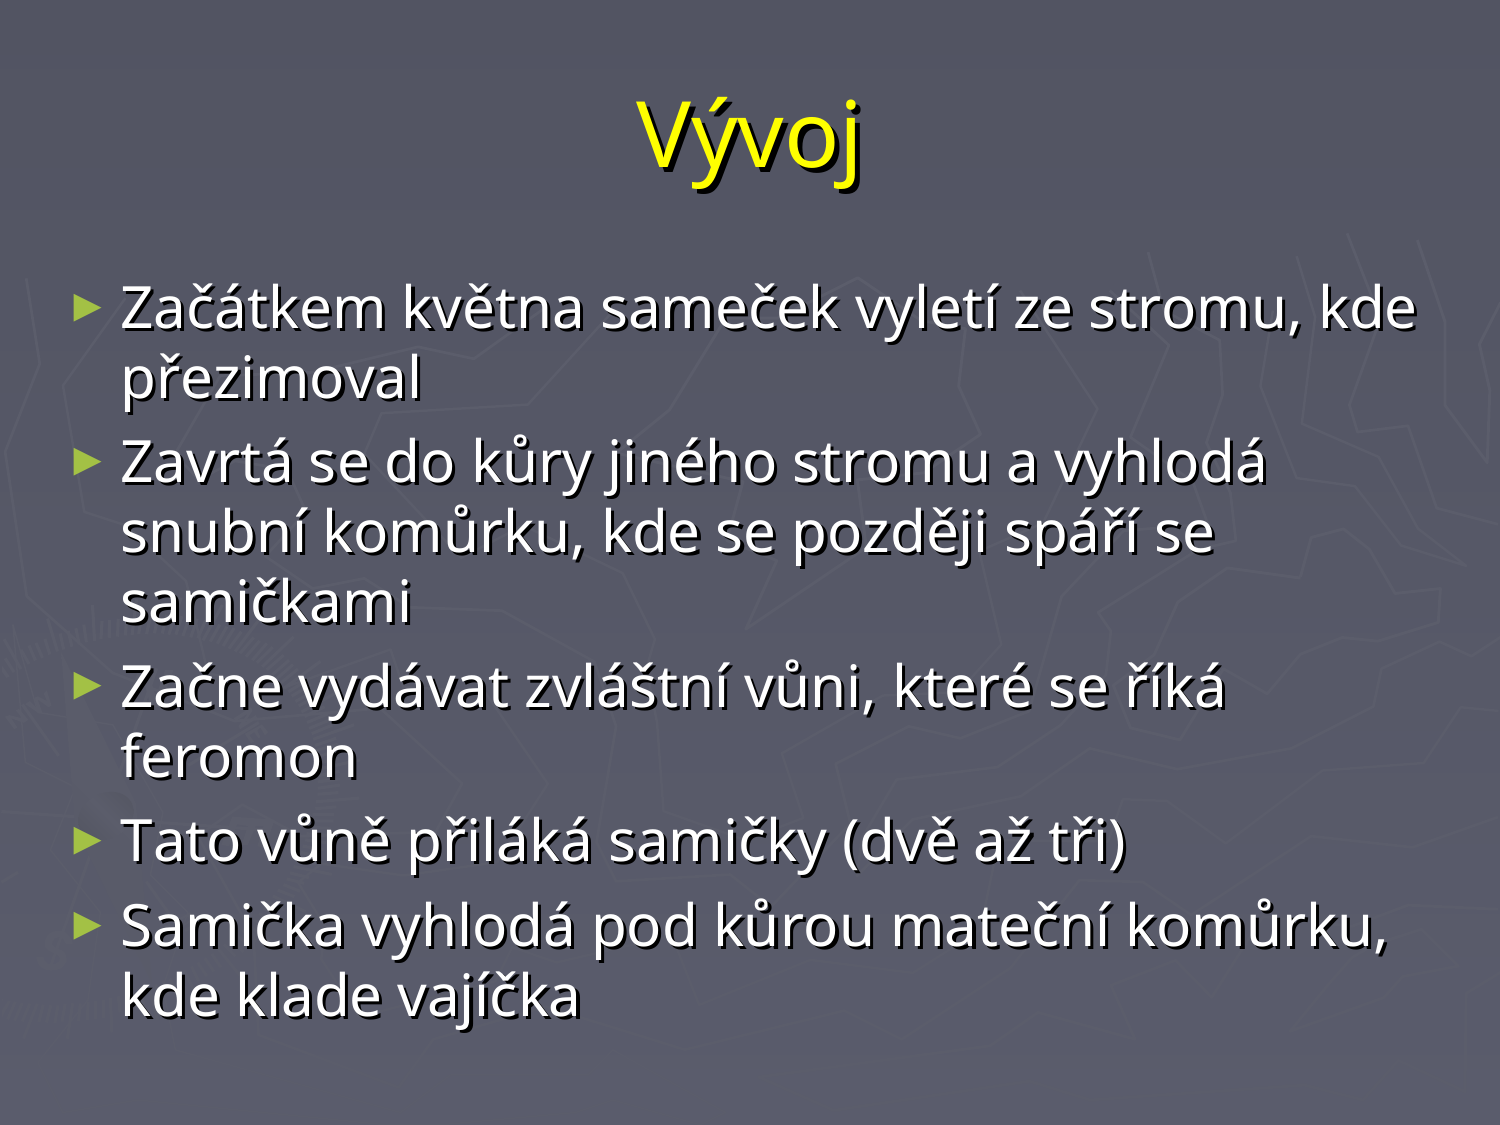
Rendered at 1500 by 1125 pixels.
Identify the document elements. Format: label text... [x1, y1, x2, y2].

title Vývoj [49, 37, 1451, 225]
list Začátkem května sameček vyletí ze stromu, kde přezimoval Zavrtá se do kůry jiného stromu a vyhlodá snubní komůrku, kde se později spáří se samičkami Začne vydávat zvláštní vůni, které se říká feromon Tato vůně přiláká samičky (dvě až tři) Samička vyhlodá pod kůrou mateční komůrku, kde klade vajíčka [49, 262, 1451, 1001]
